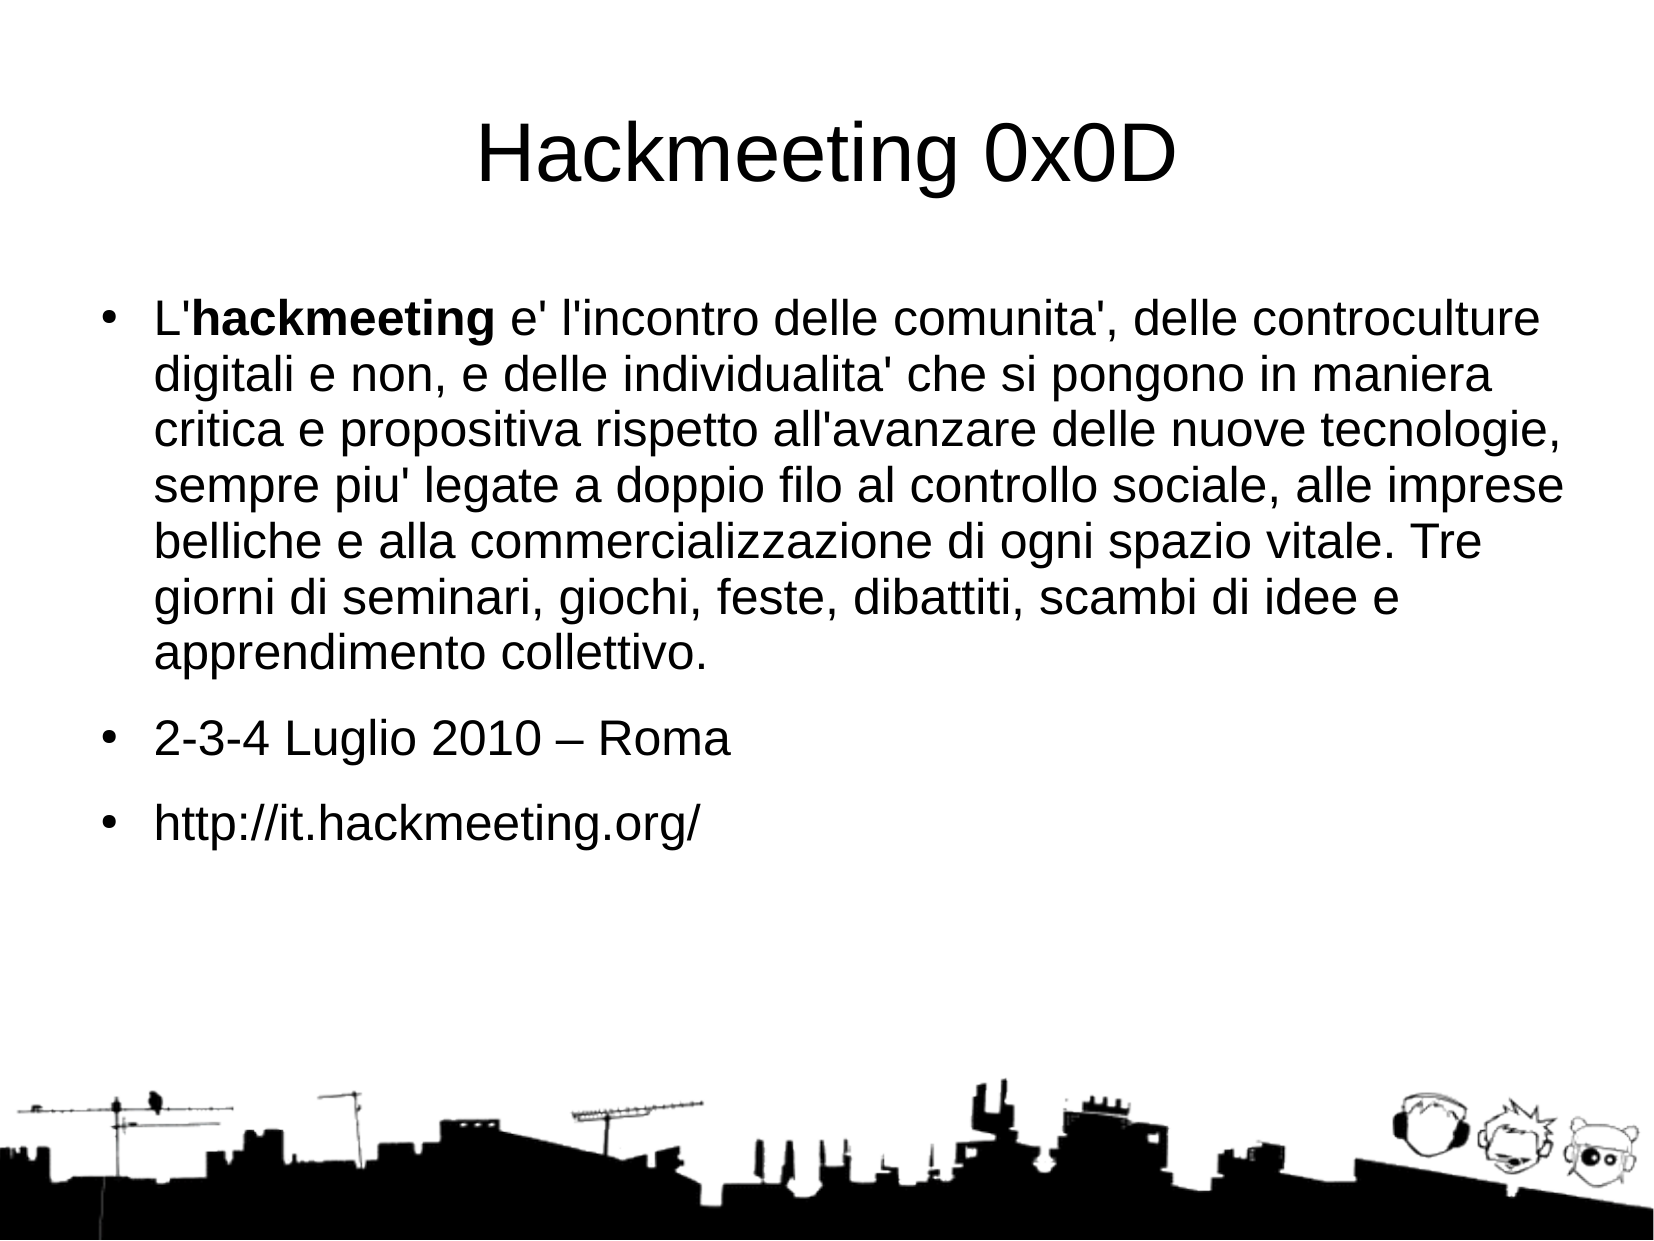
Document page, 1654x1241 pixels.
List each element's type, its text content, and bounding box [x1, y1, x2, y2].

list L'hackmeeting e' l'incontro delle comunita', delle controculture digitali e non, e delle individualita' che si pongono in maniera critica e propositiva rispetto all'avanzare delle nuove tecnologie, sempre piu' legate a doppio filo al controllo sociale, alle imprese belliche e alla commercializzazione di ogni spazio vitale. Tre giorni di seminari, giochi, feste, dibattiti, scambi di idee e apprendimento collettivo. 2-3-4 Luglio 2010 – Roma http://it.hackmeeting.org/ [82, 290, 1571, 1094]
picture [0, 1077, 1654, 1240]
title Hackmeeting 0x0D [82, 56, 1571, 250]
